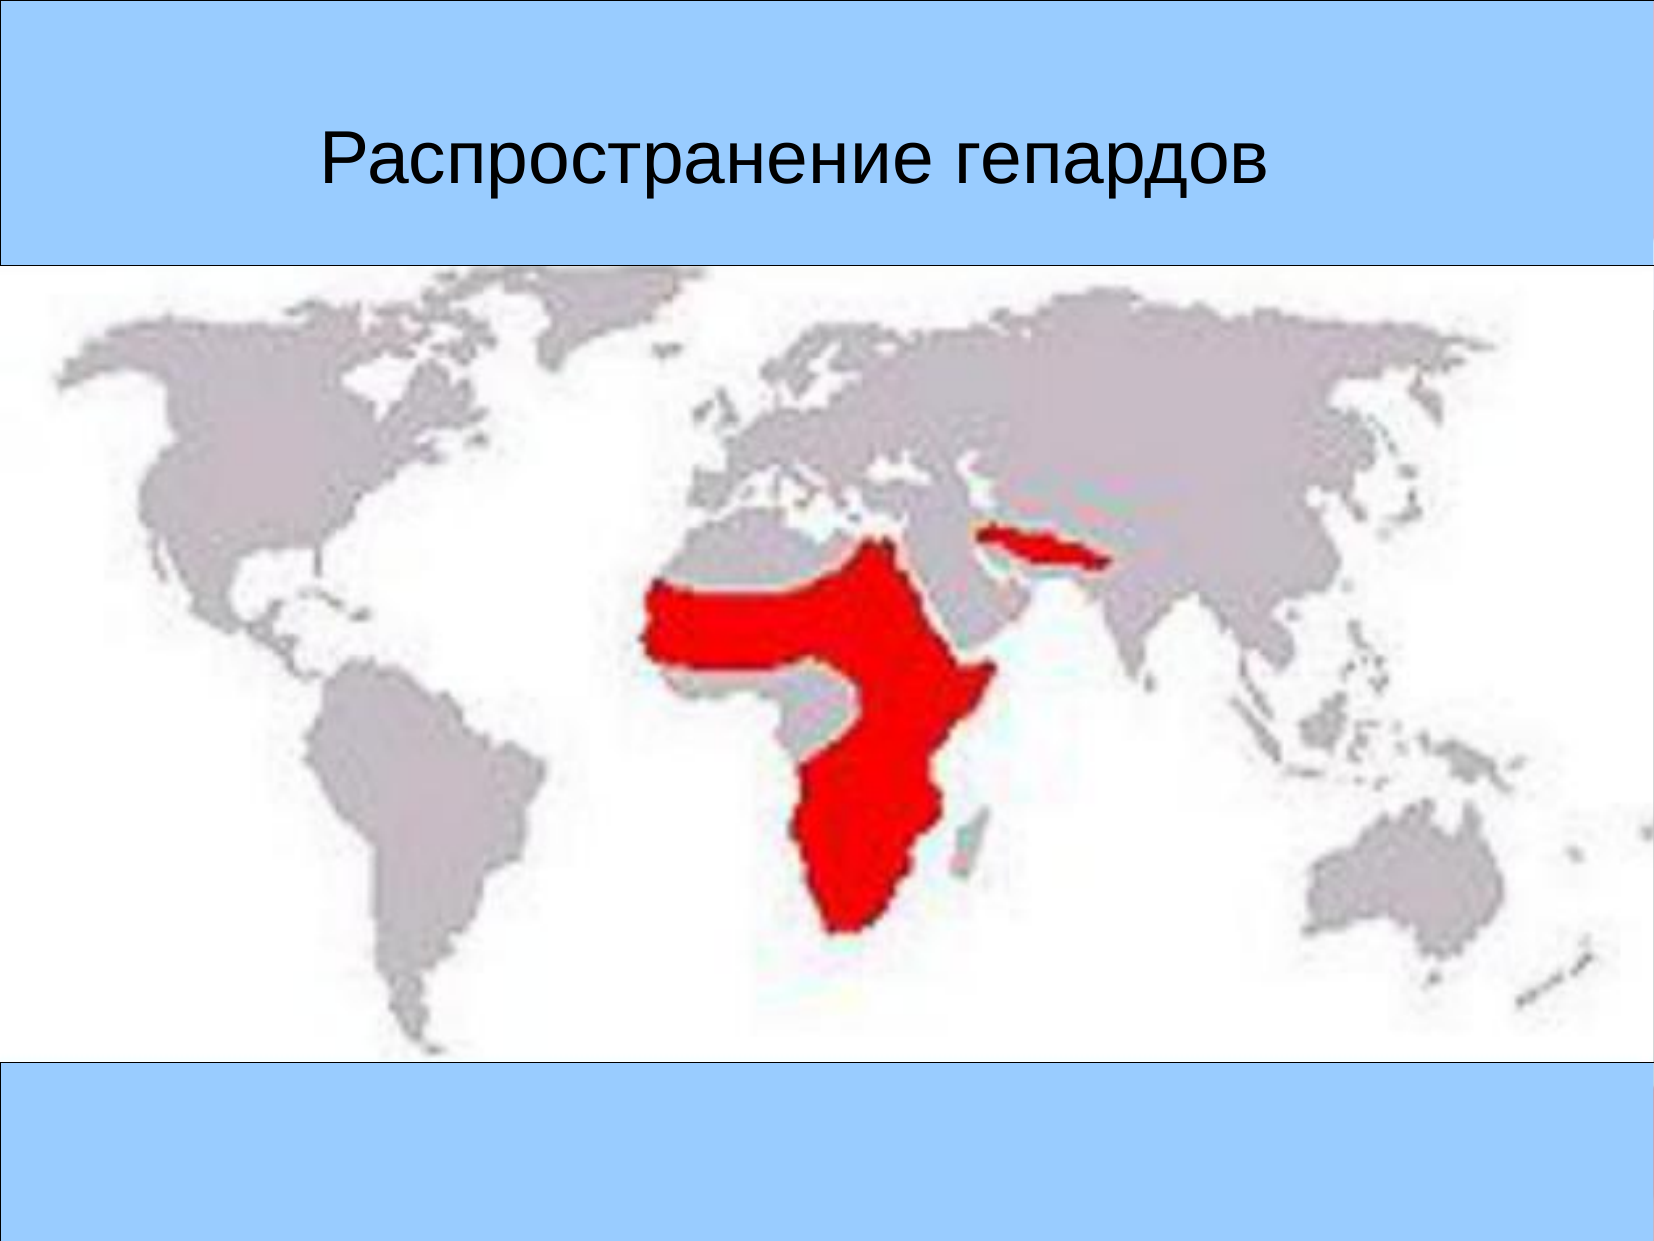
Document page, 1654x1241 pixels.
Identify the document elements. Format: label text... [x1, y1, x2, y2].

text_box Распространение гепардов [118, 107, 1536, 207]
text_box [0, 1062, 1654, 1241]
picture [0, 266, 1654, 1062]
text_box [0, 0, 1654, 266]
